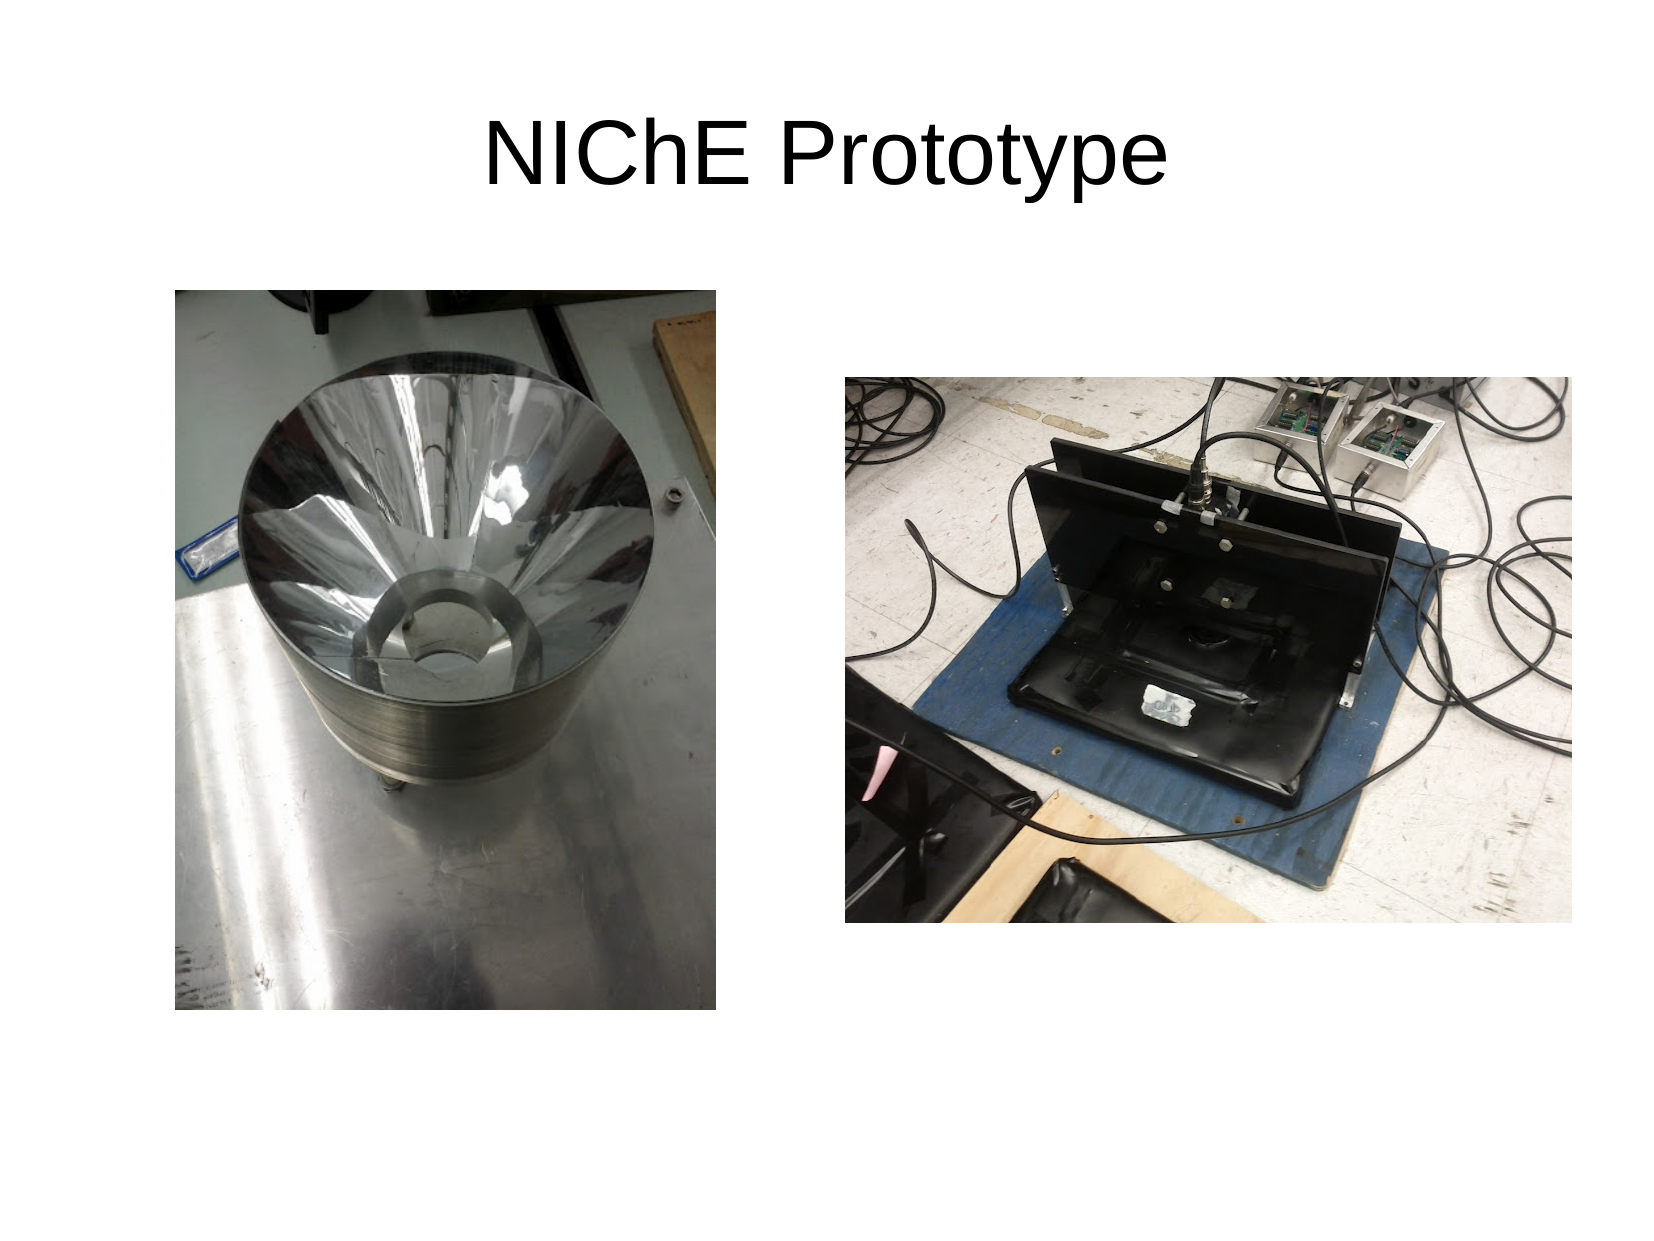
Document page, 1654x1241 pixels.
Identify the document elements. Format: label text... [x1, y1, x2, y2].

title NIChE Prototype [82, 49, 1571, 257]
picture [175, 290, 716, 1010]
picture [845, 377, 1572, 923]
